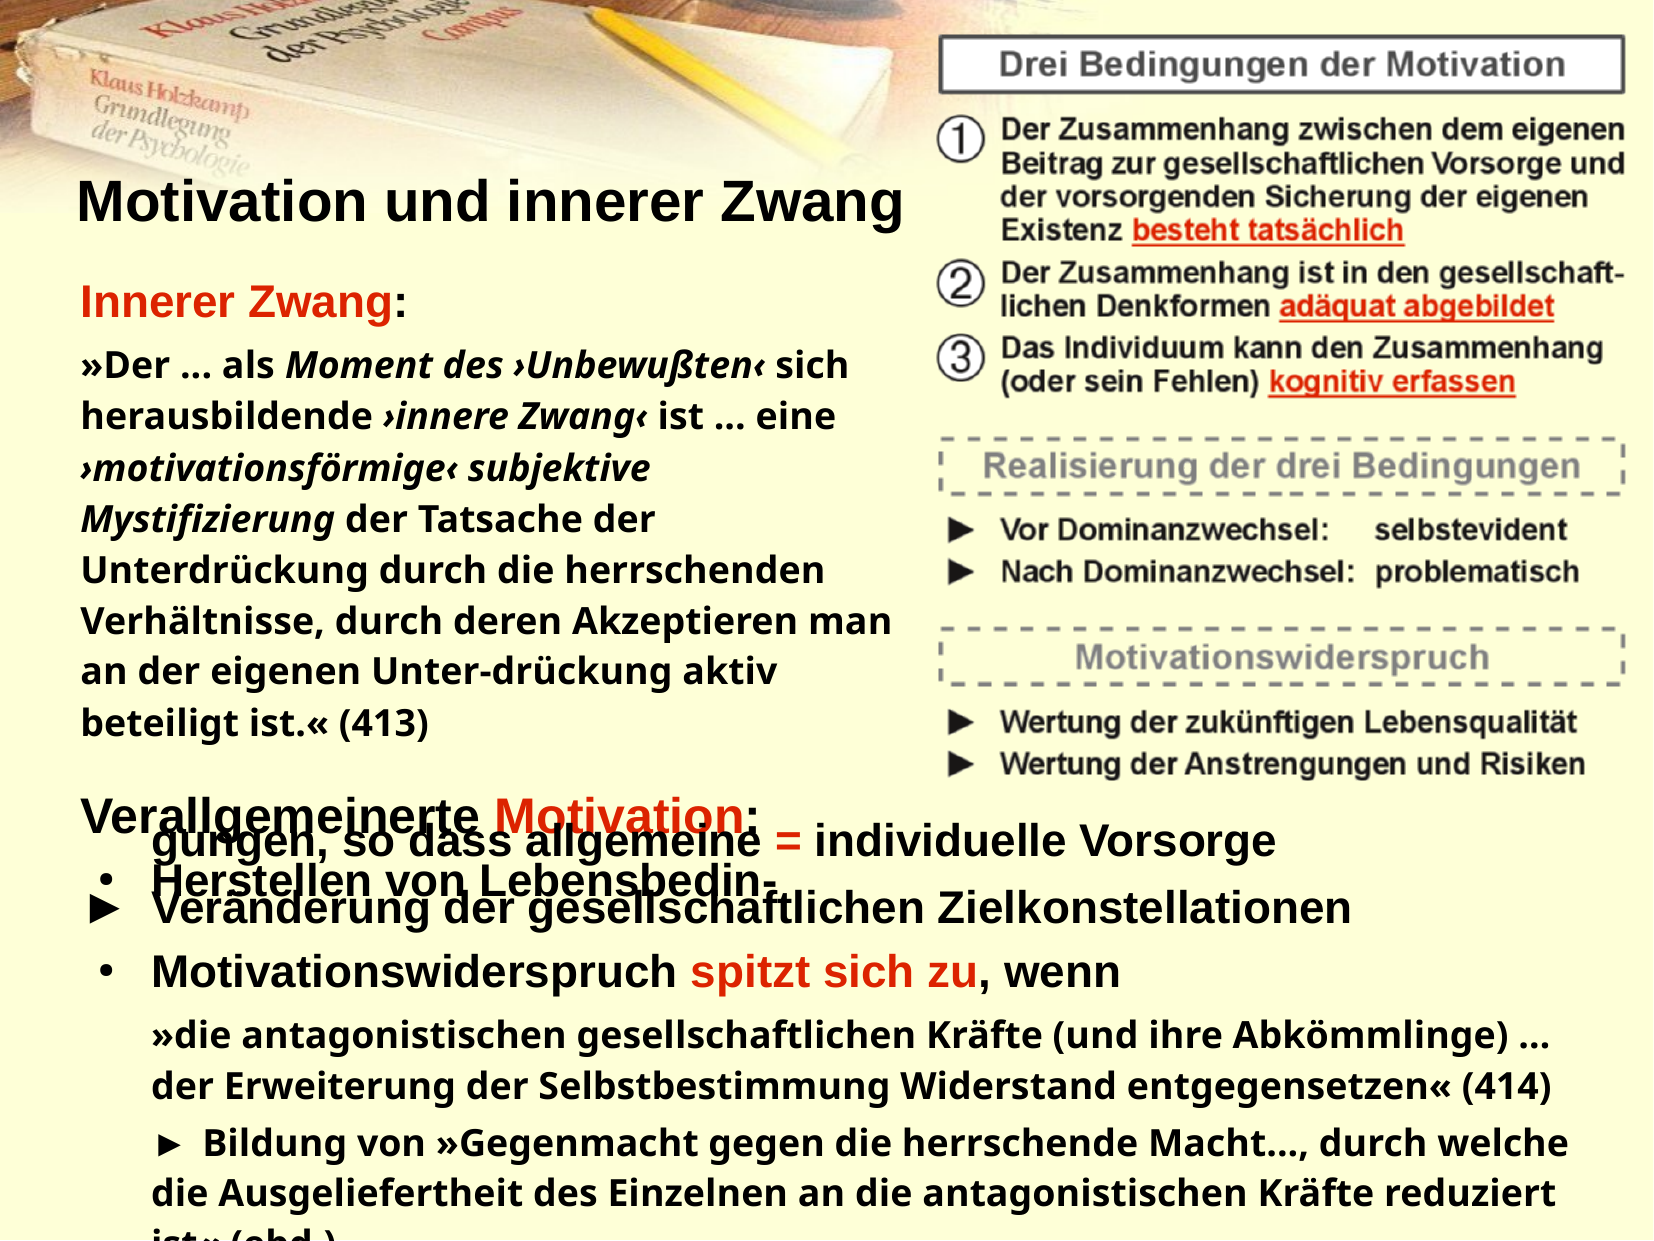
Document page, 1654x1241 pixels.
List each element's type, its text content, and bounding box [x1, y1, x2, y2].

title Motivation und innerer Zwang [76, 124, 927, 278]
list Innerer Zwang: »Der ... als Moment des ›Unbewußten‹ sich herausbildende ›innere Zwang‹ ist ... eine ›motivationsförmige‹ subjektive Mystifizierung der Tatsache der Unterdrückung durch die herrschenden Verhältnisse, durch deren Akzeptieren man an der eigenen Unter-drückung aktiv beteiligt ist.« (413) Verallgemeinerte Motivation: Herstellen von Lebensbedin- [80, 275, 898, 814]
list gungen, so dass allgemeine = individuelle Vorsorge ► Veränderung der gesellschaftlichen Zielkonstellationen Motivationswiderspruch spitzt sich zu, wenn »die antagonistischen gesellschaftlichen Kräfte (und ihre Abkömmlinge) … der Erweiterung der Selbstbestimmung Widerstand entgegensetzen« (414) ► Bildung von »Gegenmacht gegen die herrschende Macht..., durch welche die Ausgeliefertheit des Einzelnen an die antagonistischen Kräfte reduziert ist« (ebd.) [80, 814, 1607, 1241]
picture [0, 0, 1636, 792]
